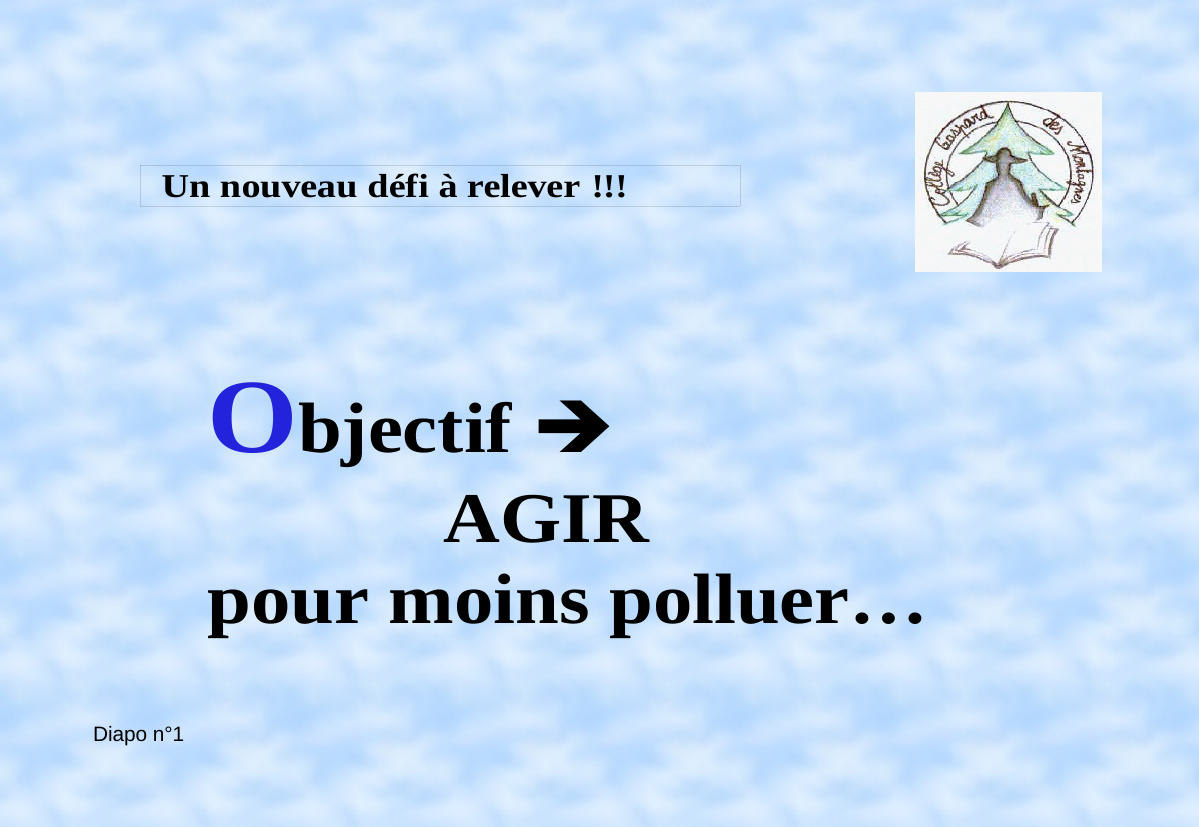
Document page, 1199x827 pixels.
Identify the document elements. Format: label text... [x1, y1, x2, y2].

text_box Diapo n°1 [78, 717, 484, 756]
chart [206, 354, 979, 701]
chart [140, 164, 798, 266]
picture [0, 0, 1199, 827]
